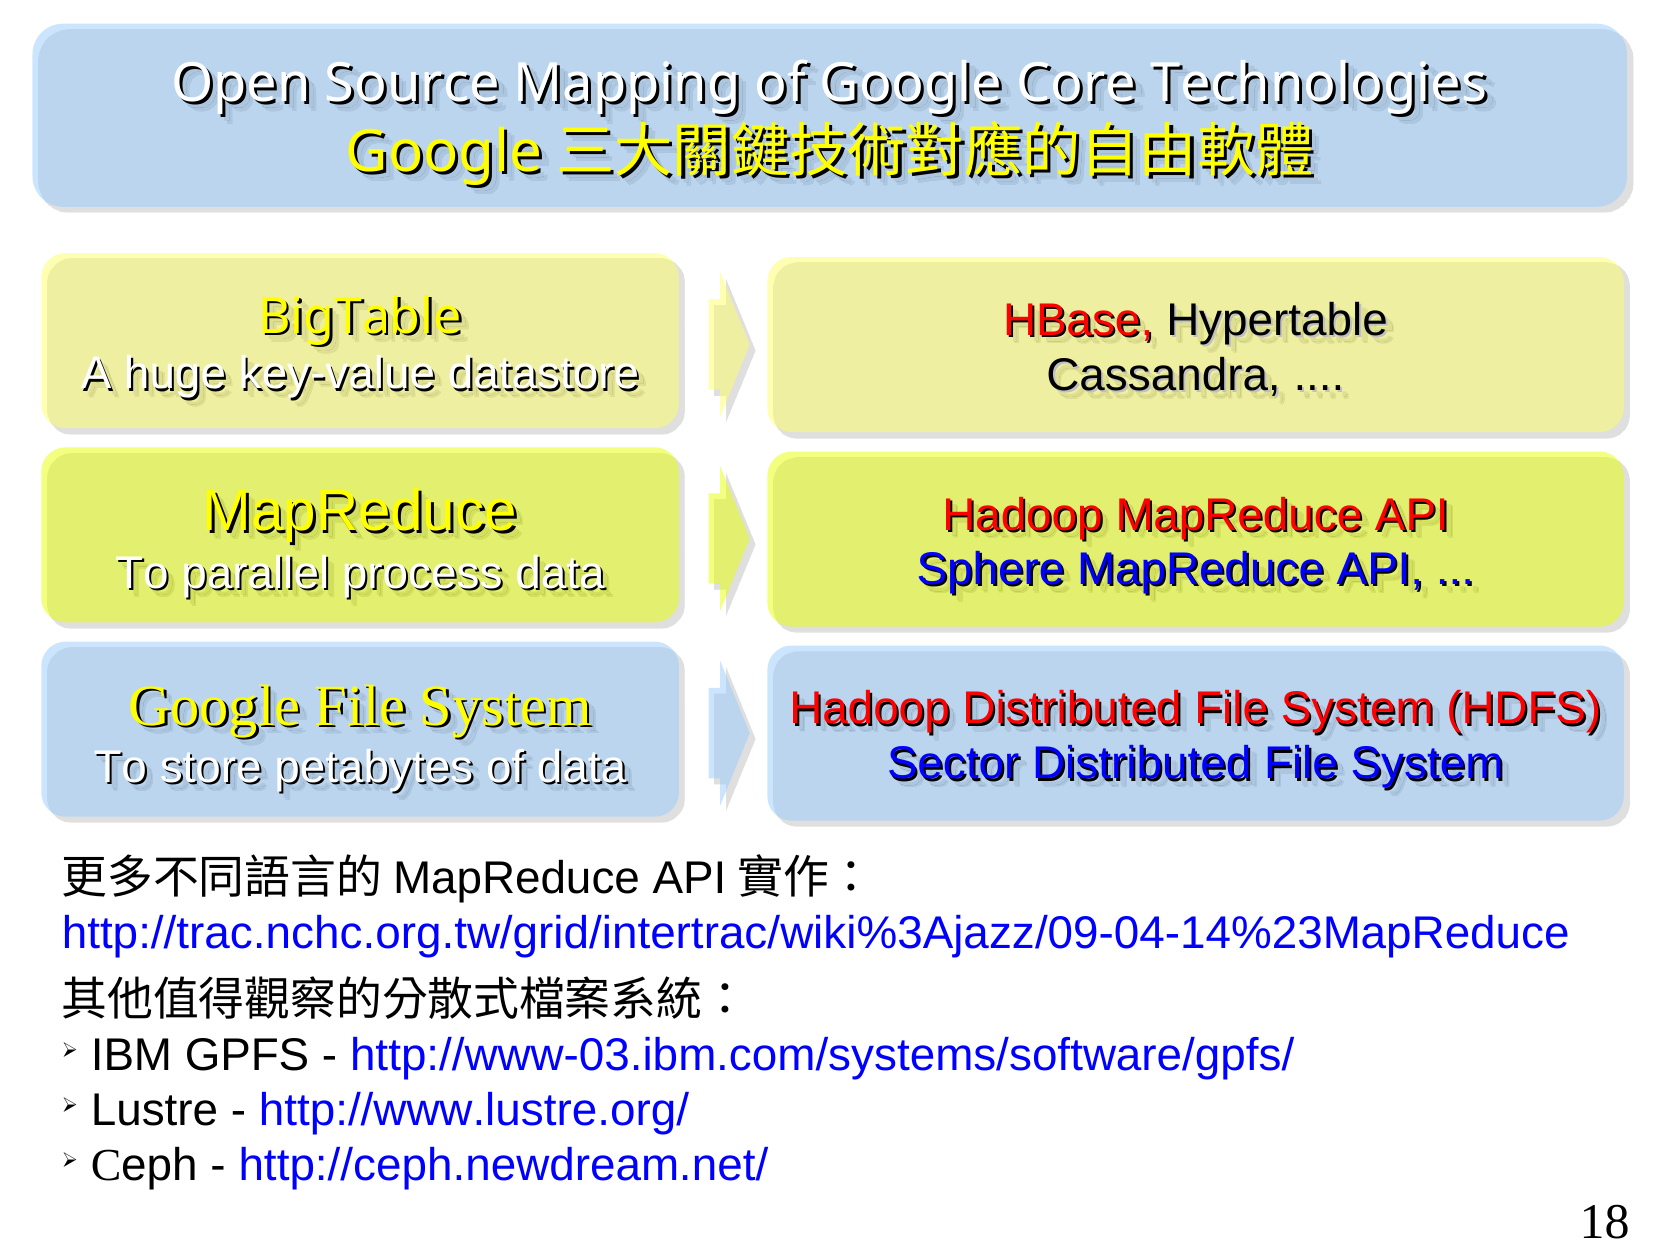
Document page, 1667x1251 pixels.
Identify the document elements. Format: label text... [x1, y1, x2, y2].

text_box 更多不同語言的MapReduce API實作： http://trac.nchc.org.tw/grid/intertrac/wiki%3Ajazz/09-04-14%23MapReduce 其他值得觀察的分散式檔案系統： IBM GPFS - http://www-03.ibm.com/systems/software/gpfs/ Lustre - http://www.lustre.org/ Ceph - http://ceph.newdream.net/ [47, 840, 1642, 1198]
text_box Hadoop Distributed File System (HDFS) Sector Distributed File System [767, 645, 1624, 821]
text_box [708, 466, 750, 611]
text_box HBase, Hypertable Cassandra, .... [767, 257, 1624, 433]
text_box MapReduce To parallel process data [41, 447, 679, 623]
text_box [708, 272, 750, 417]
text_box Open Source Mapping of Google Core Technologies Google三大關鍵技術對應的自由軟體 [32, 23, 1628, 207]
text_box BigTable A huge key-value datastore [41, 253, 679, 429]
text_box Google File System To store petabytes of data [41, 641, 679, 817]
text_box Hadoop MapReduce API Sphere MapReduce API, ... [767, 451, 1624, 627]
text_box [708, 660, 750, 806]
